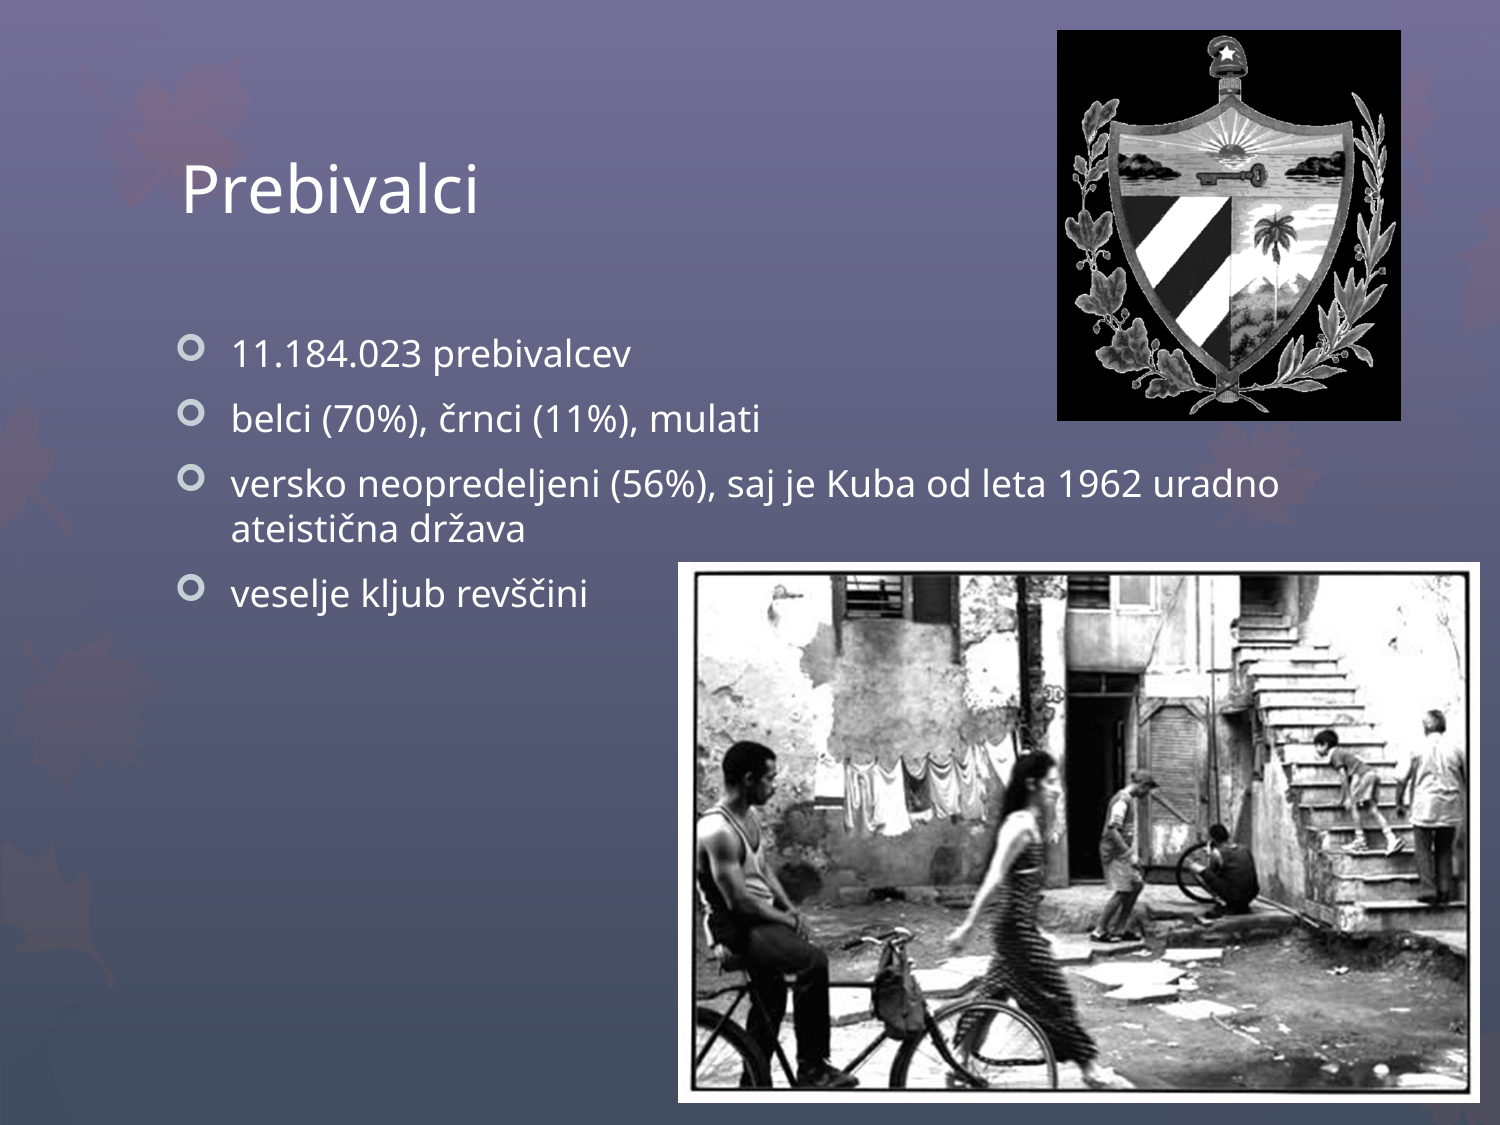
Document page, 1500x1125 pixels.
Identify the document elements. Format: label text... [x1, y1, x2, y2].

list 11.184.023 prebivalcev belci (70%), črnci (11%), mulati versko neopredeljeni (56%), saj je Kuba od leta 1962 uradno ateistična država veselje kljub revščini [159, 172, 1329, 838]
picture [1057, 30, 1401, 421]
title Prebivalci [165, 110, 1057, 172]
picture [678, 562, 1480, 1103]
